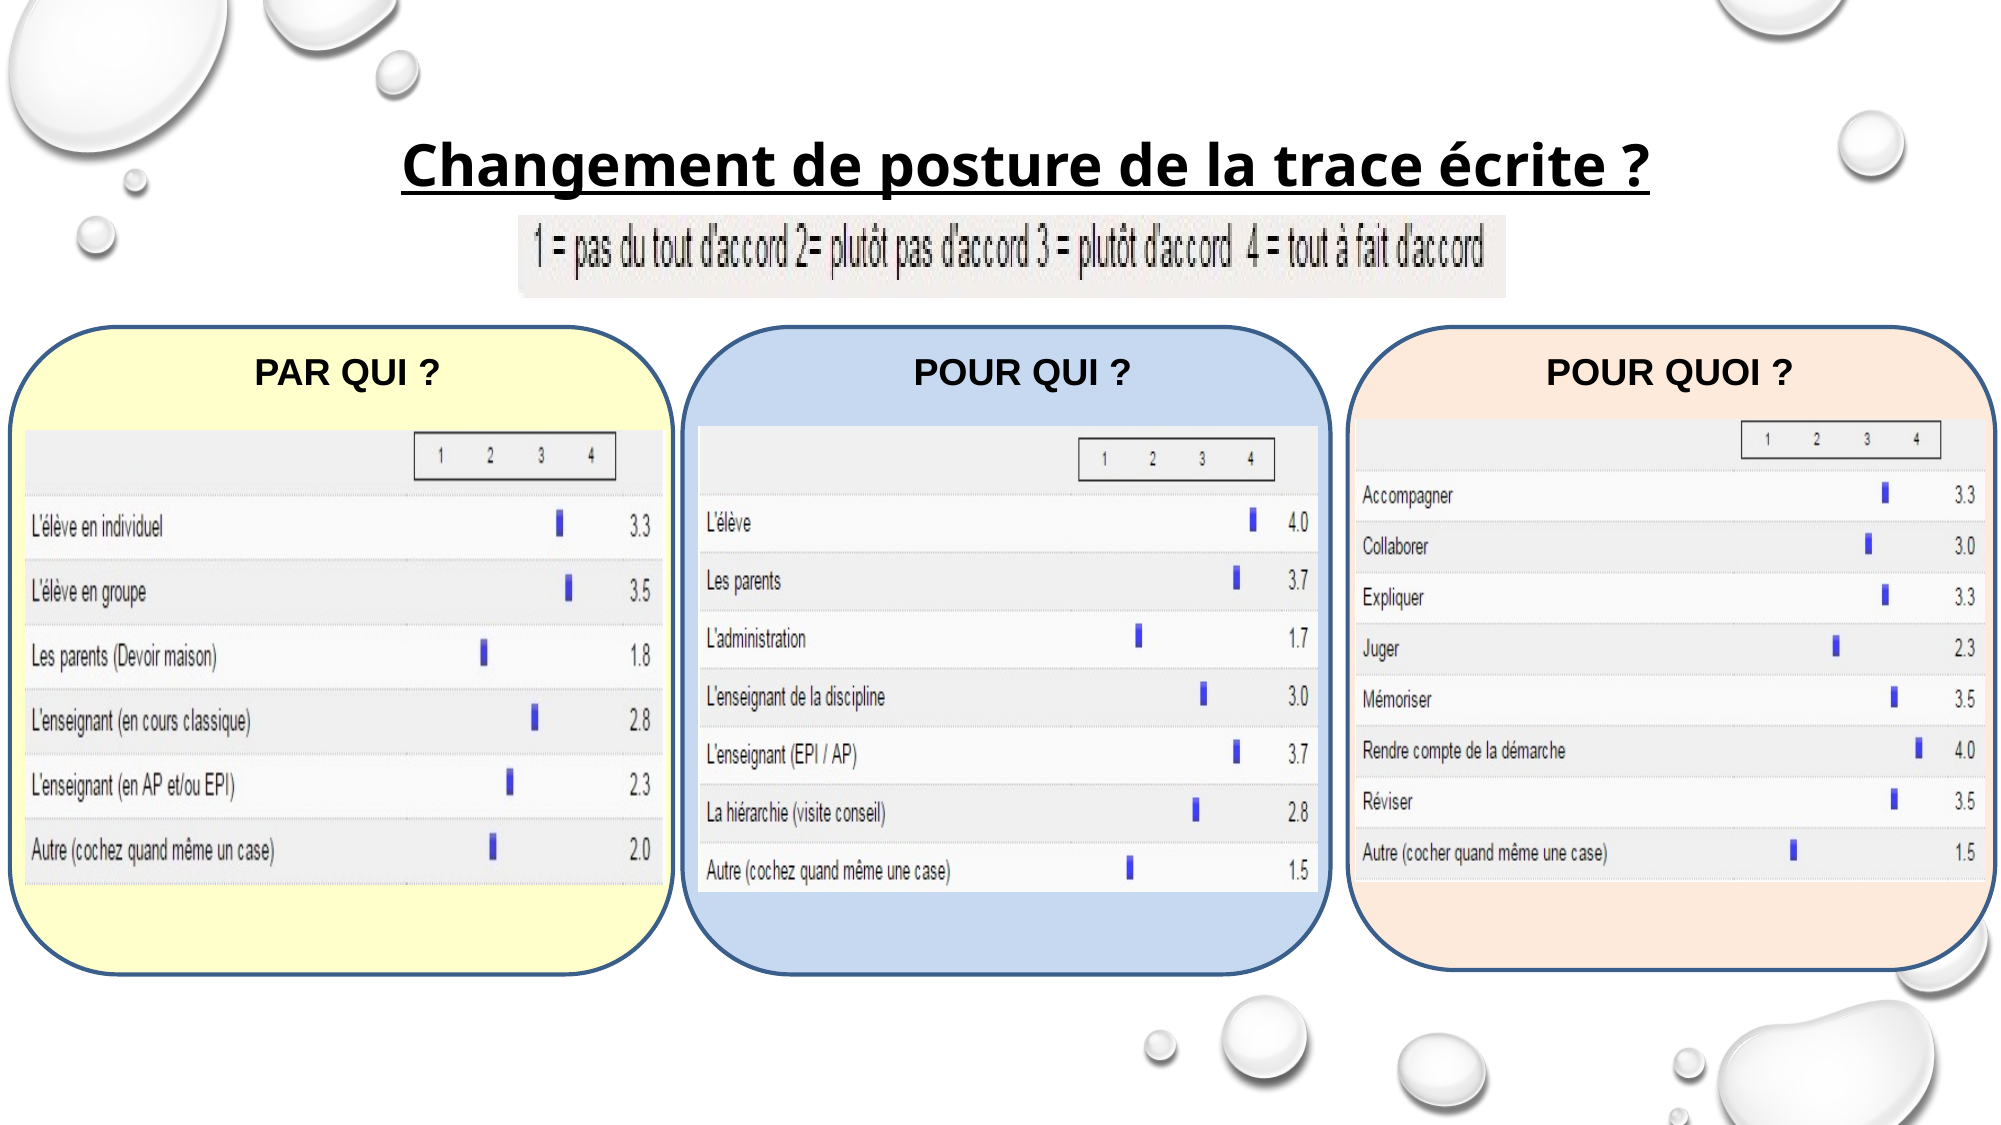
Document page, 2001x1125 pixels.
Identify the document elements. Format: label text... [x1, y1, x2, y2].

text_box Changement de posture de la trace écrite ? [170, 67, 1881, 206]
text_box POUR QUI ? [898, 340, 1148, 401]
picture [0, 0, 2000, 1125]
text_box [1347, 326, 1996, 971]
text_box PAR QUI ? [239, 340, 457, 401]
text_box POUR QUOI ? [1531, 340, 1810, 401]
text_box [682, 326, 1331, 975]
text_box [9, 326, 674, 975]
